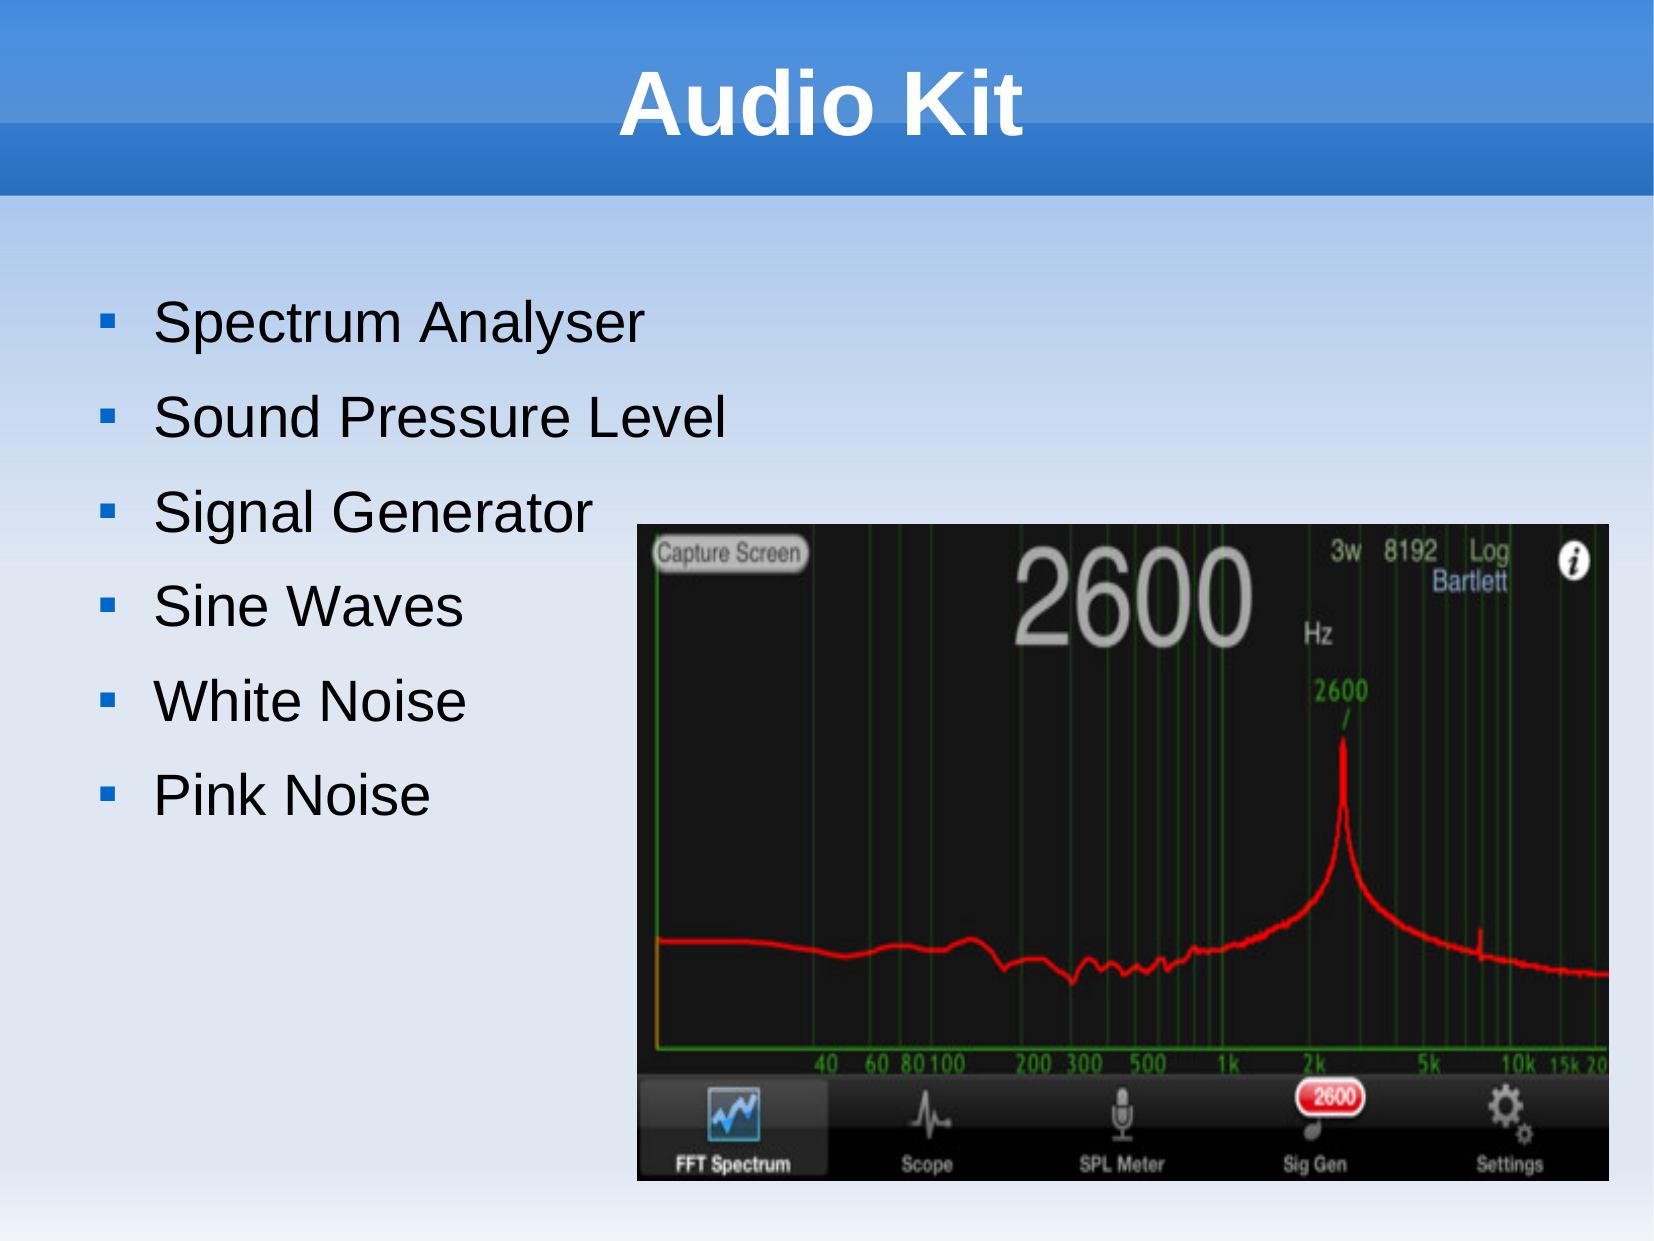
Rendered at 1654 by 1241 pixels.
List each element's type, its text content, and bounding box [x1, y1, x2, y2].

list Spectrum Analyser Sound Pressure Level Signal Generator Sine Waves White Noise Pink Noise [82, 290, 809, 1094]
picture [0, 0, 1654, 1241]
title Audio Kit [76, 0, 1565, 208]
